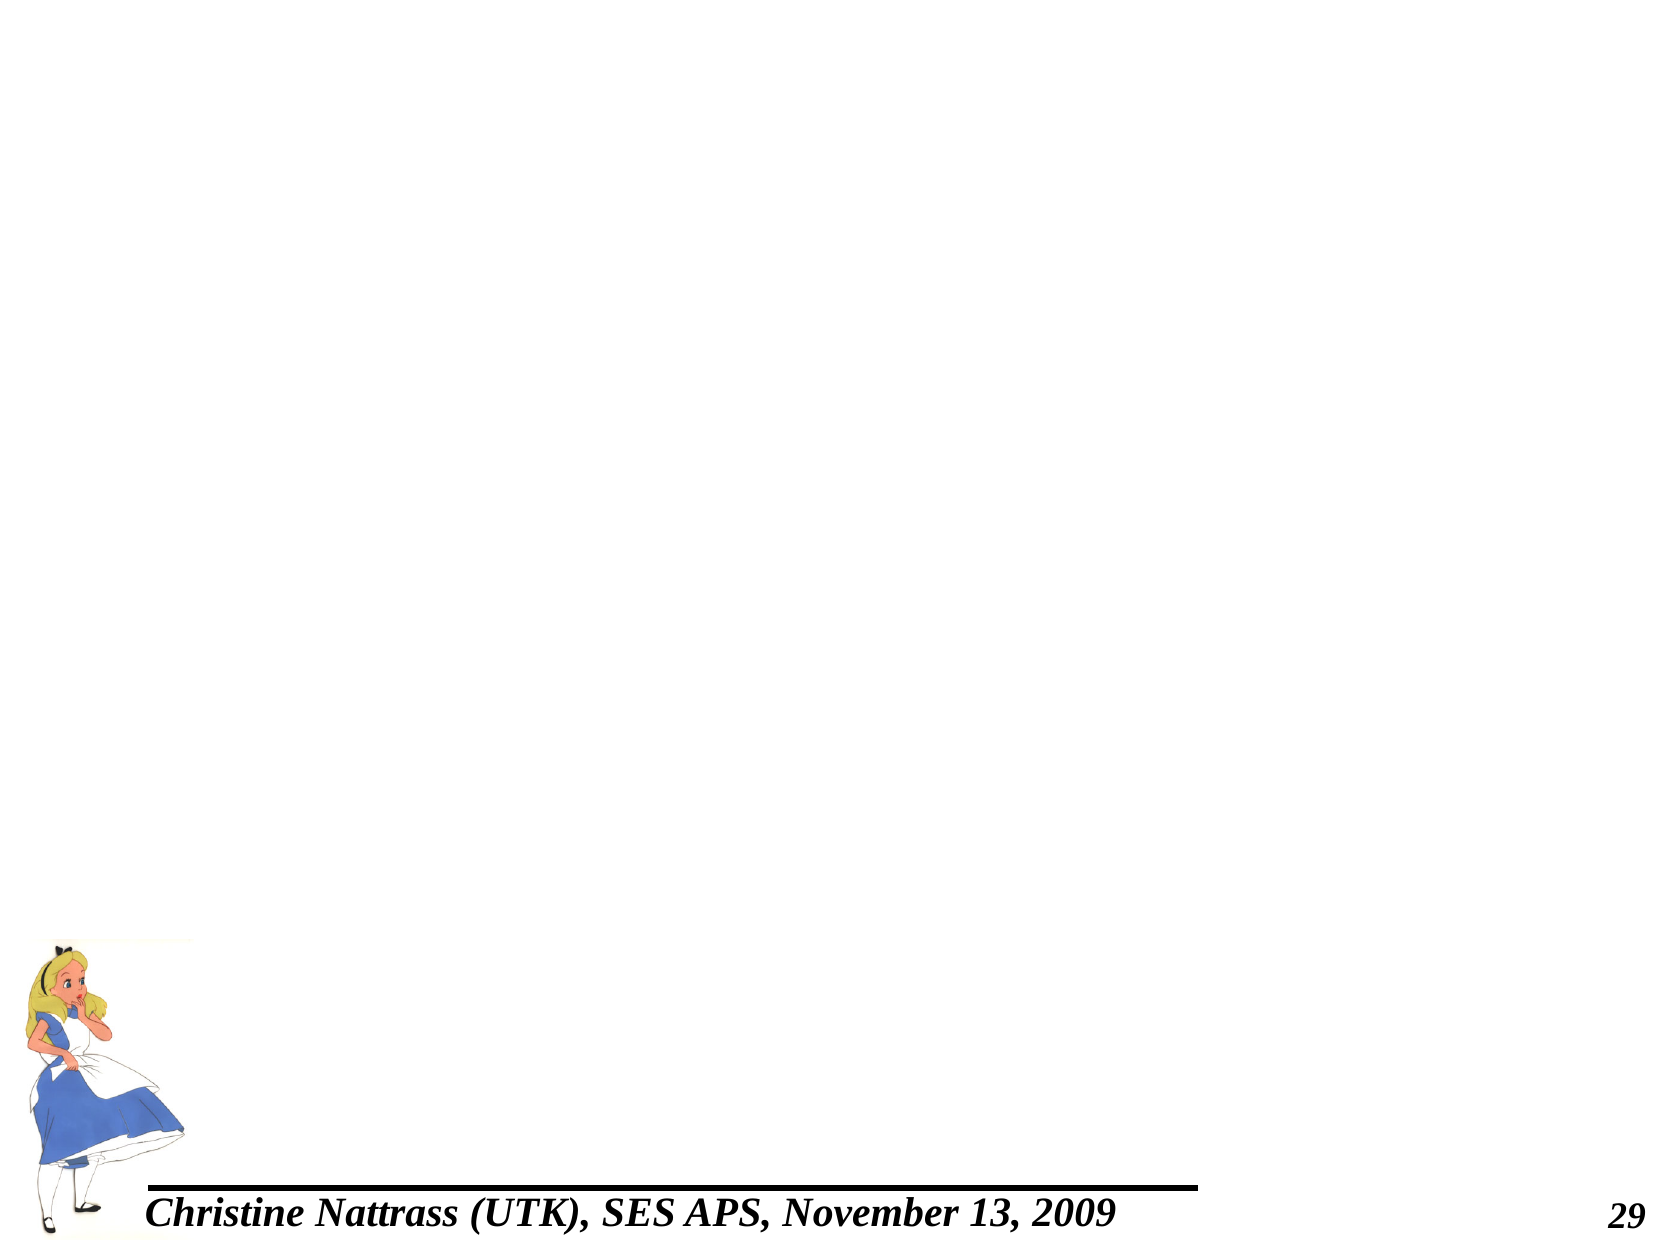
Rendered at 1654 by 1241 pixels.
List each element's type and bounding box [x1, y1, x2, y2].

picture [8, 939, 194, 1240]
